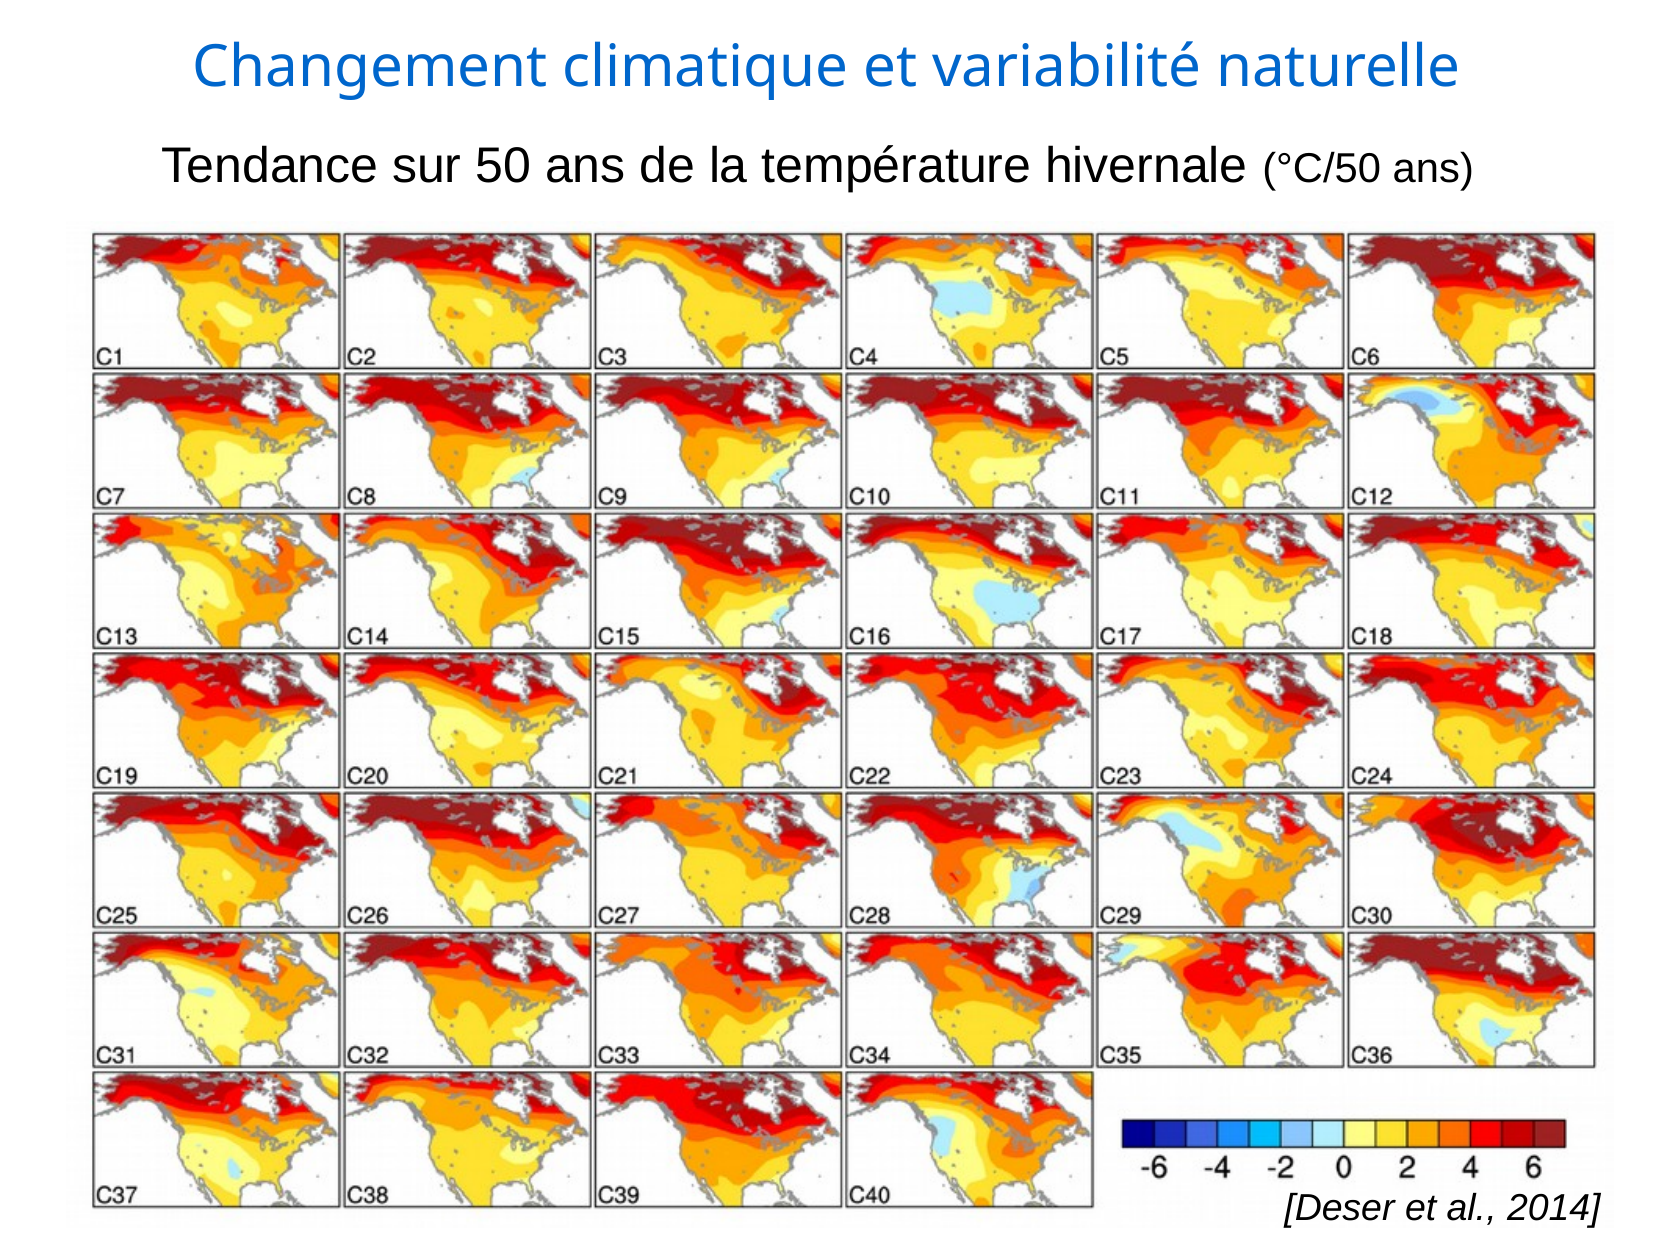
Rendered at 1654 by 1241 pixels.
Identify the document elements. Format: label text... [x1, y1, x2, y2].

picture [66, 221, 1614, 1228]
text_box [Deser et al., 2014] [1147, 1179, 1616, 1241]
text_box Changement climatique et variabilité naturelle [45, 20, 1609, 125]
text_box Tendance sur 50 ans de la température hivernale (°C/50 ans) [48, 130, 1588, 209]
